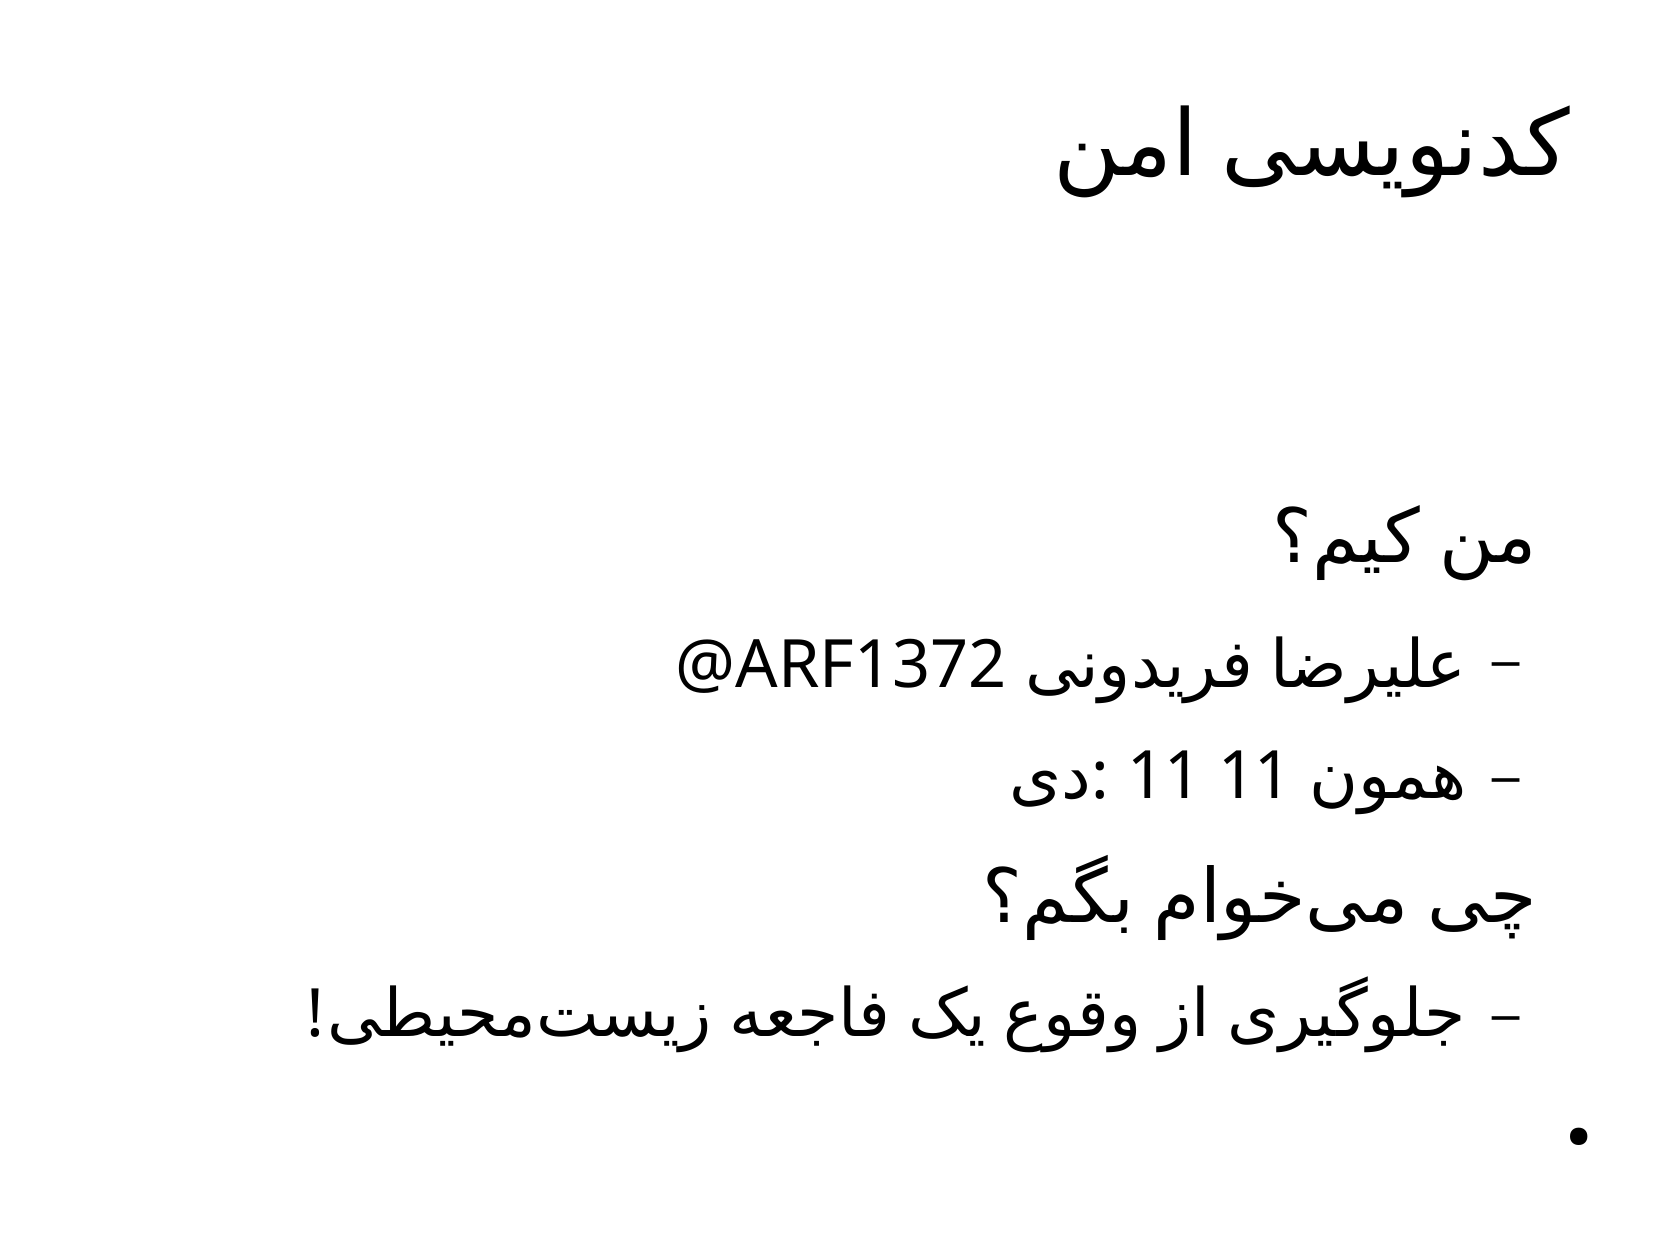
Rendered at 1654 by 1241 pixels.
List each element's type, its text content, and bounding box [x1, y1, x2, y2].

list من کیم؟ علیرضا فریدونی ARF1372@ همون 11 11 :دی چی می‌خوام بگم؟ جلوگیری از وقوع یک فاجعه زیست‌محیطی! [120, 495, 1609, 1186]
title کدنویسی امن [82, 49, 1571, 257]
